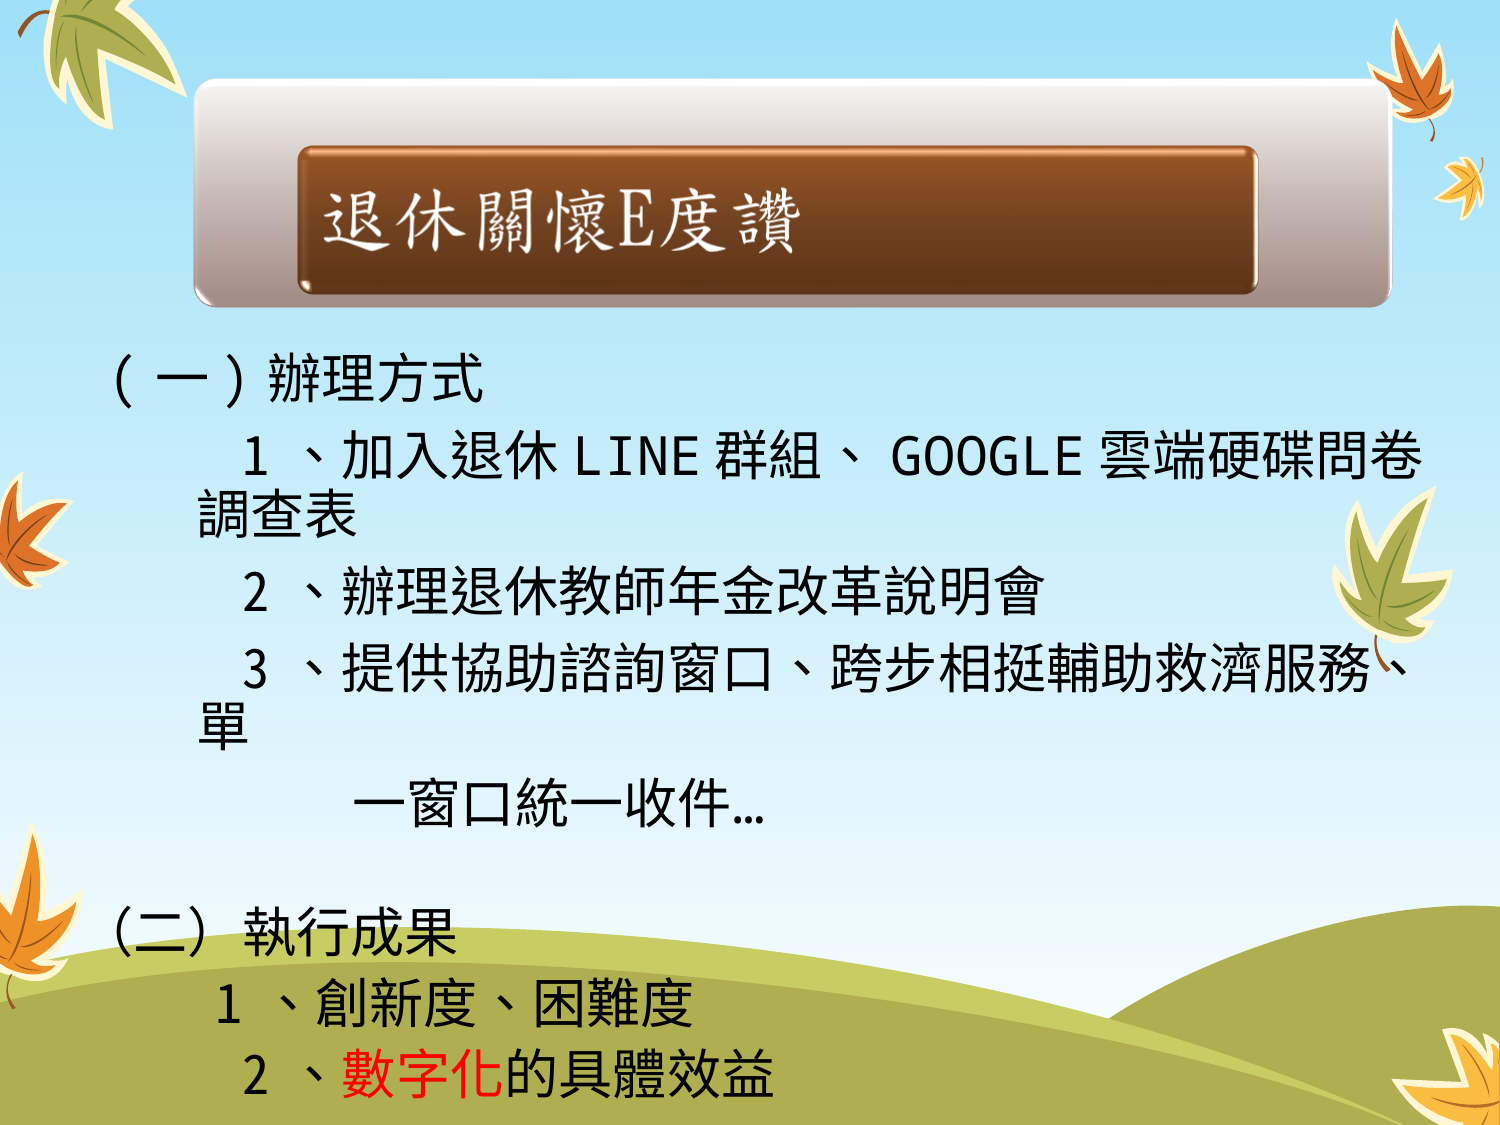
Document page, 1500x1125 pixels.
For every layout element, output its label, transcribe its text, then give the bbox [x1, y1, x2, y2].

text_box (一)辦理方式 1、加入退休LINE群組、GOOGLE雲端硬碟問卷調查表 2、辦理退休教師年金改革說明會 3、提供協助諮詢窗口、跨步相挺輔助救濟服務、單 一窗口統一收件… （二）執行成果 1、創新度、困難度 2、數字化的具體效益 [64, 349, 1459, 1125]
picture [191, 76, 1394, 309]
